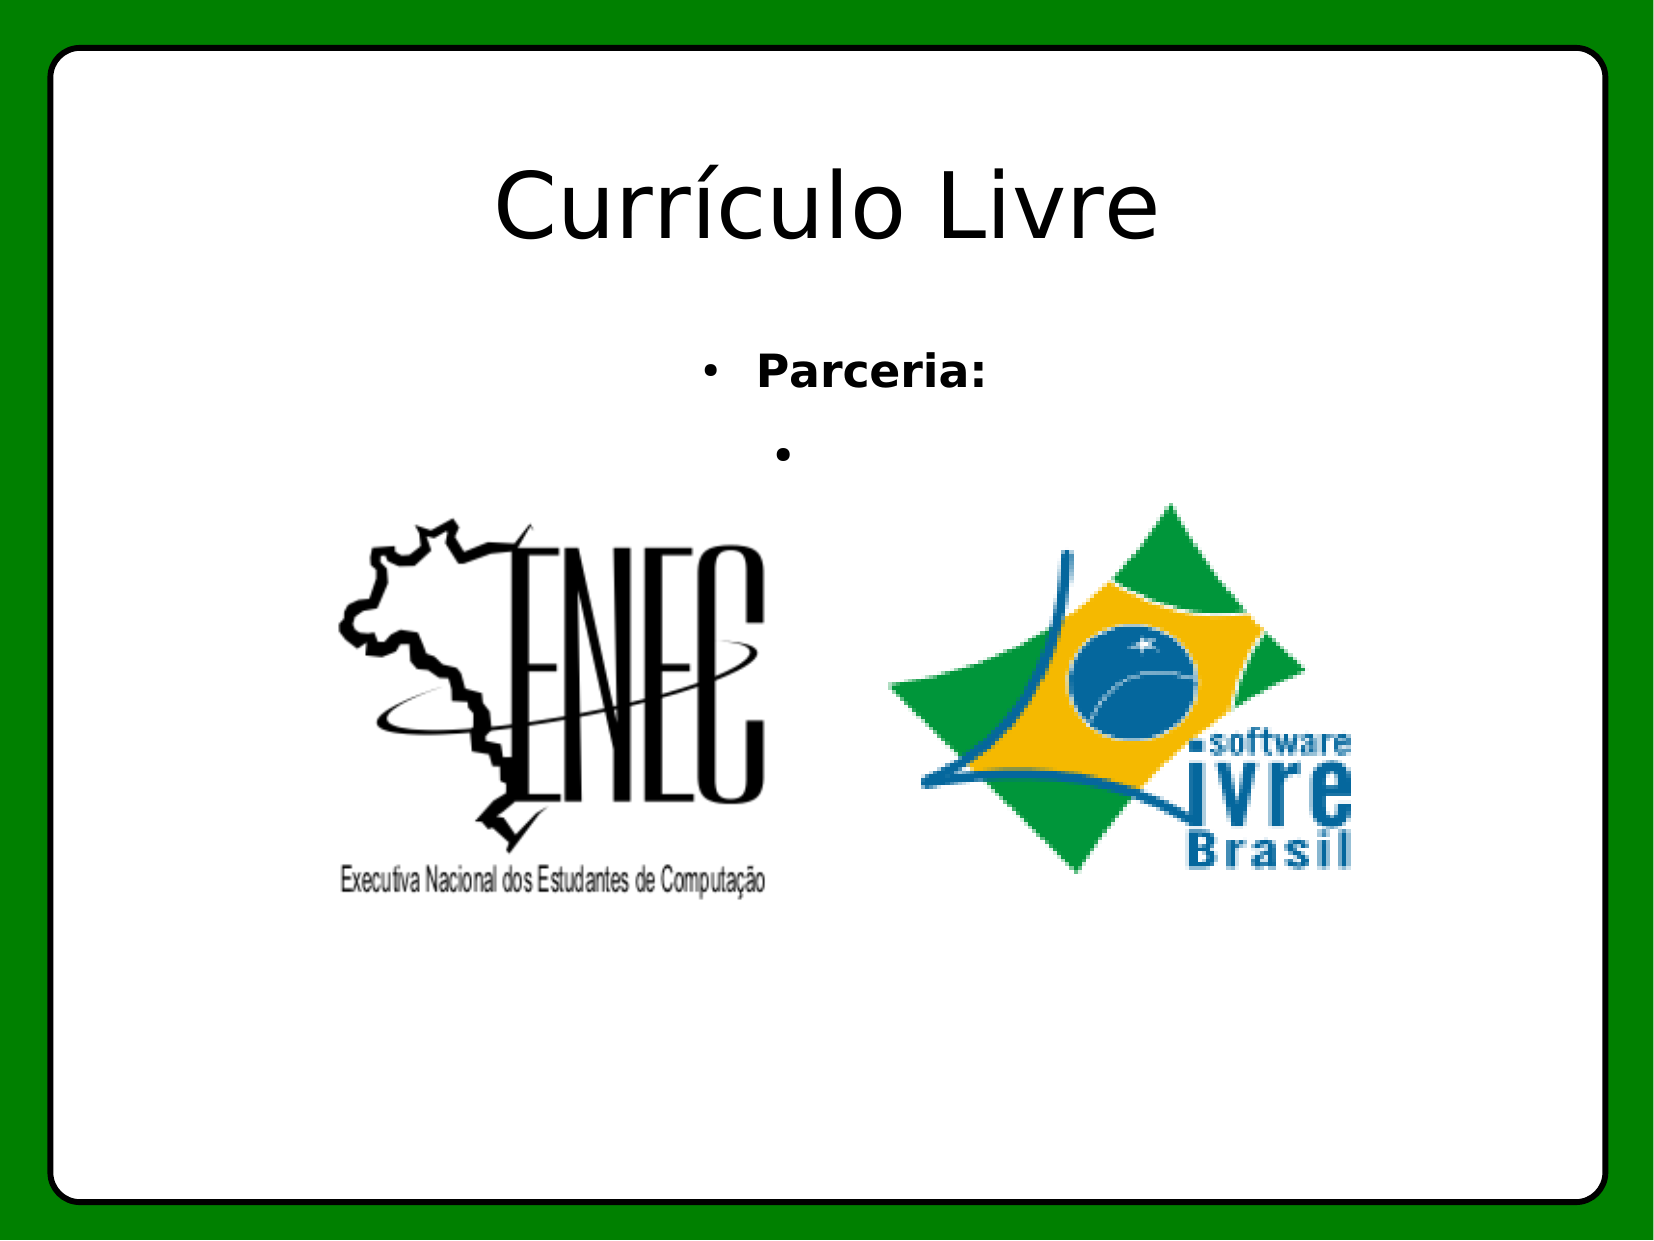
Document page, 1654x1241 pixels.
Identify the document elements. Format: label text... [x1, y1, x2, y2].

title Currículo Livre [121, 102, 1534, 311]
picture [888, 503, 1351, 875]
list Parceria: [121, 344, 1534, 1127]
picture [312, 494, 794, 902]
